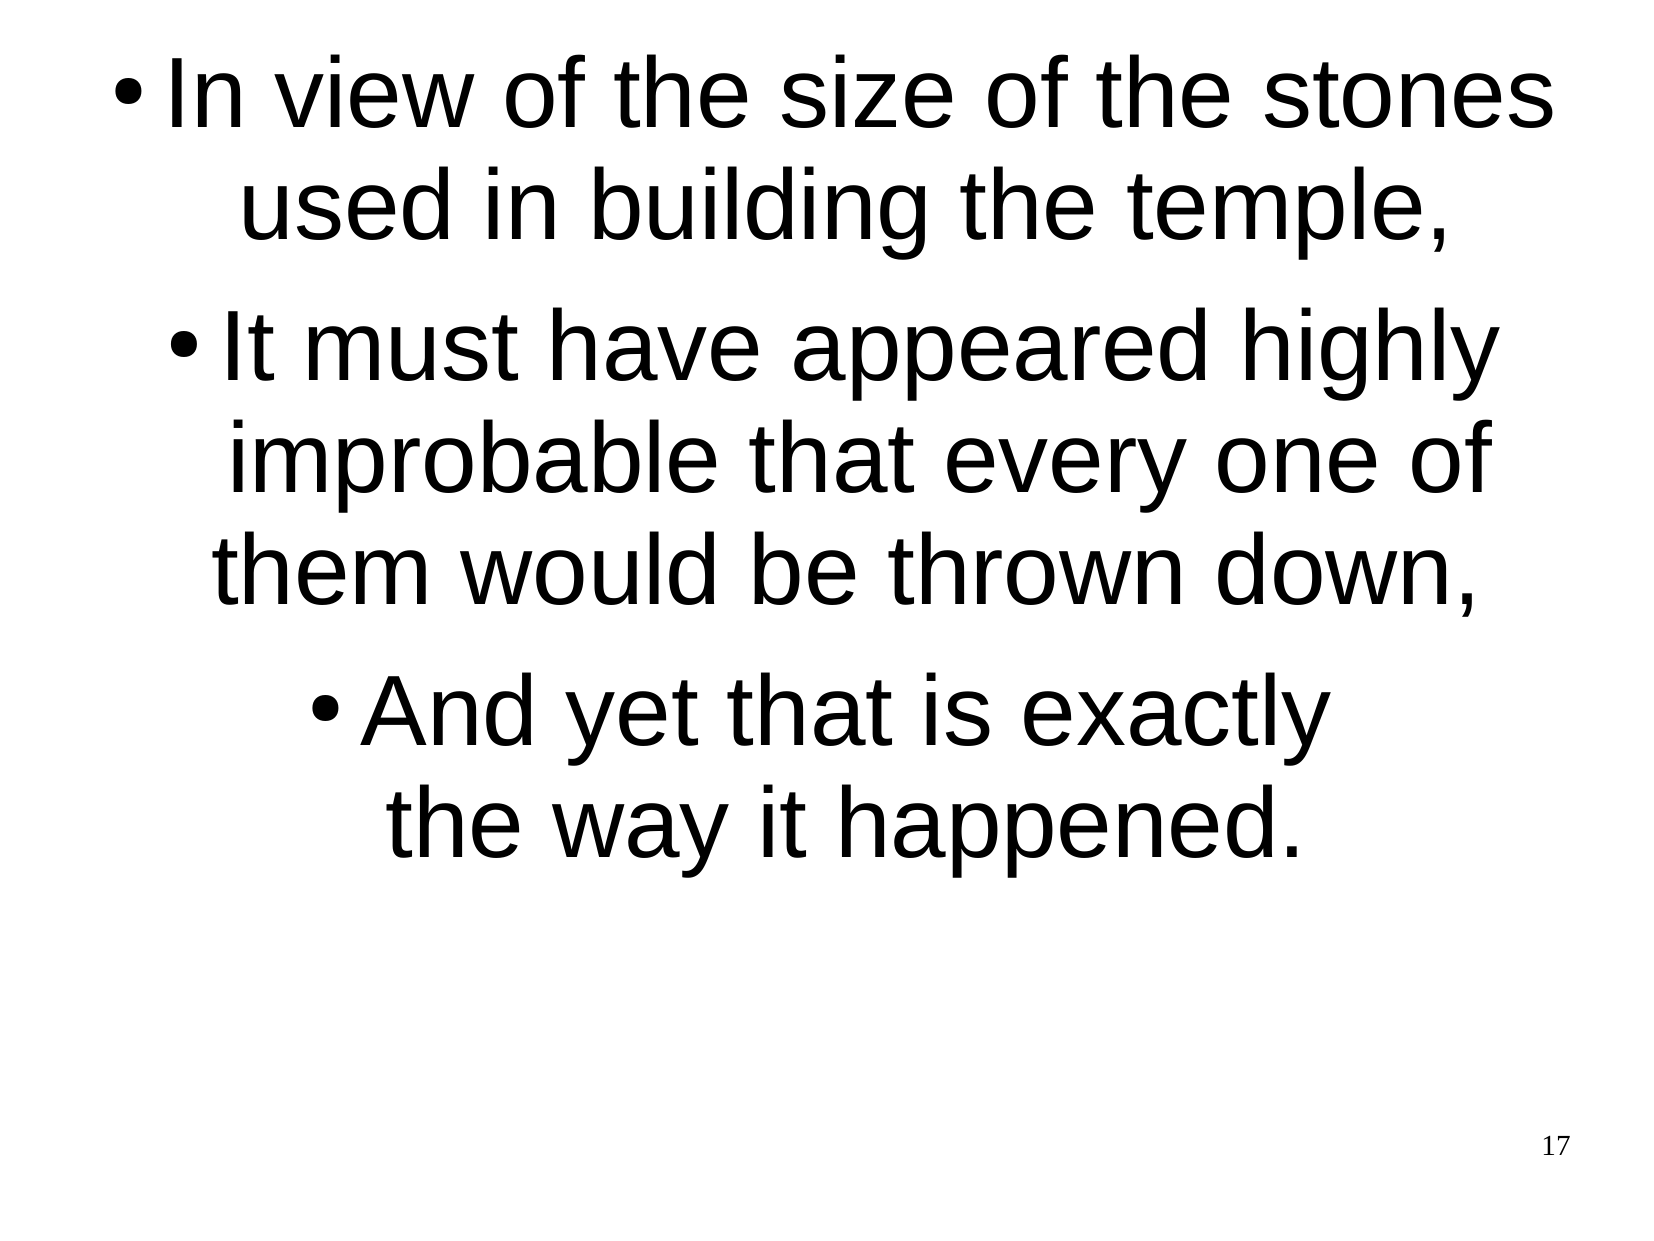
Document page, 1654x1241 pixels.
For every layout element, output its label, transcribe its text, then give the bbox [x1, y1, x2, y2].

list In view of the size of the stones used in building the temple, It must have appeared highly improbable that every one of them would be thrown down, And yet that is exactly the way it happened. [37, 37, 1613, 1201]
